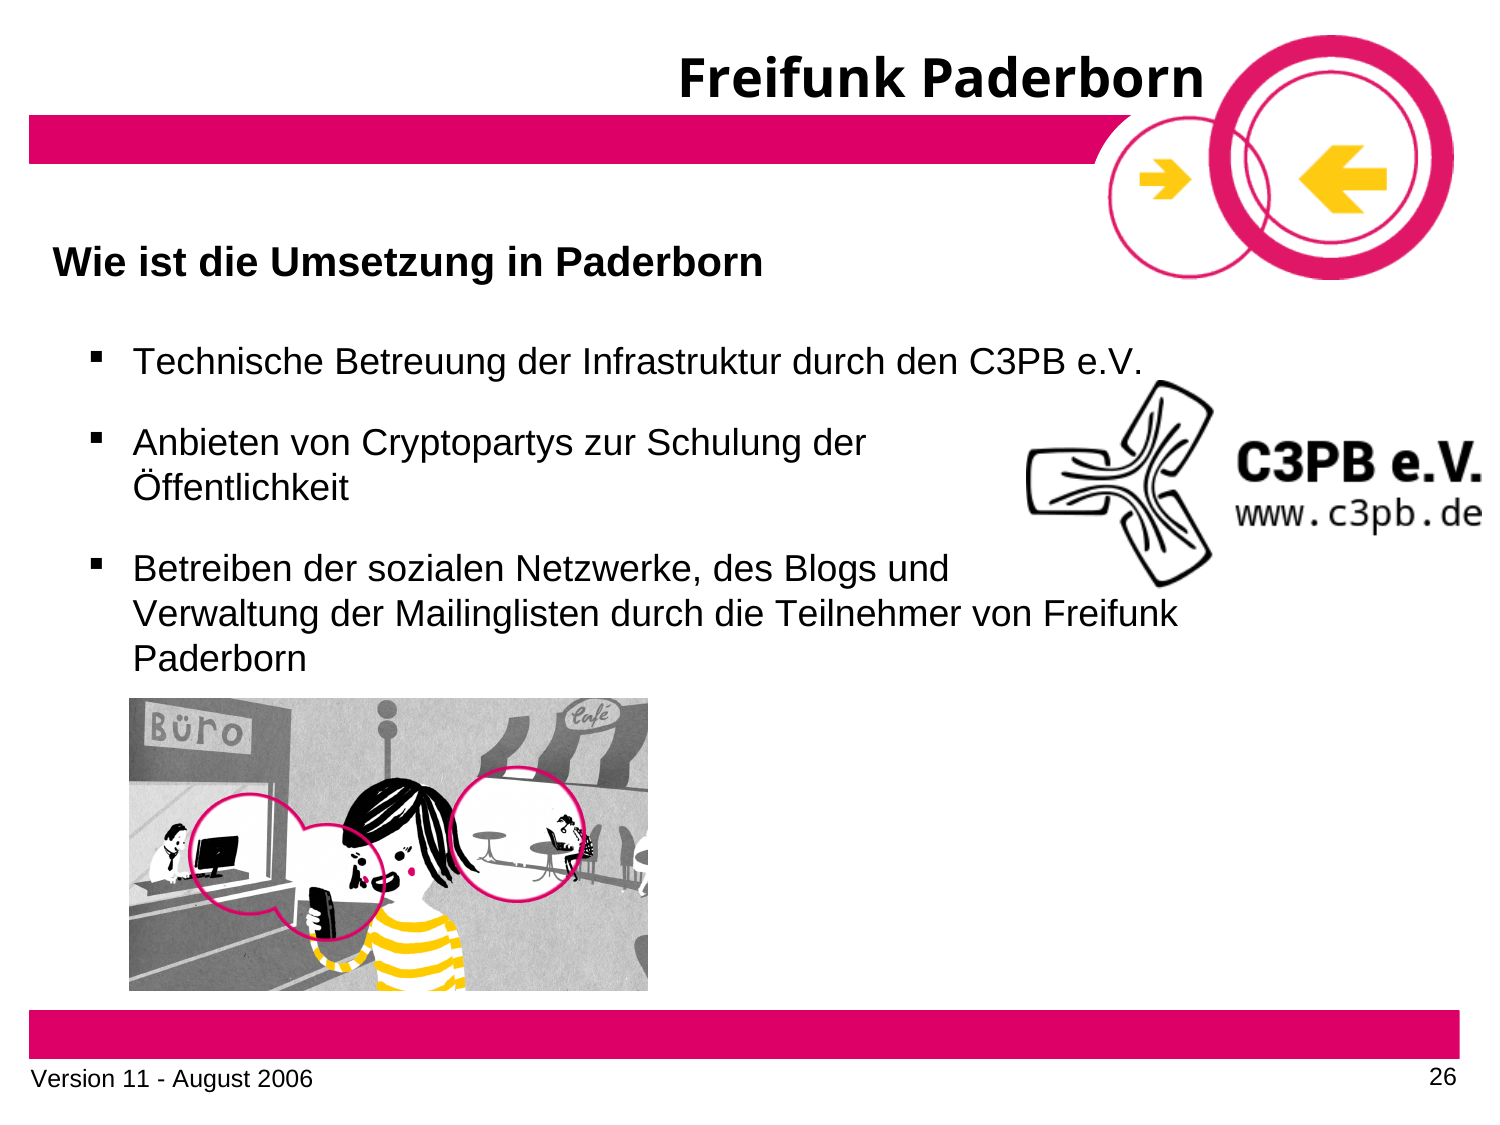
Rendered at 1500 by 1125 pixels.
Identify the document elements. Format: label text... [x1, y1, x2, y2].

text_box Technische Betreuung der Infrastruktur durch den C3PB e.V. Anbieten von Cryptopartys zur Schulung der Öffentlichkeit Betreiben der sozialen Netzwerke, des Blogs und Verwaltung der Mailinglisten durch die Teilnehmer von Freifunk Paderborn [58, 337, 1287, 976]
picture [1107, 35, 1454, 280]
text_box Wie ist die Umsetzung in Paderborn [52, 235, 1045, 395]
picture [129, 698, 648, 991]
picture [1026, 380, 1482, 589]
